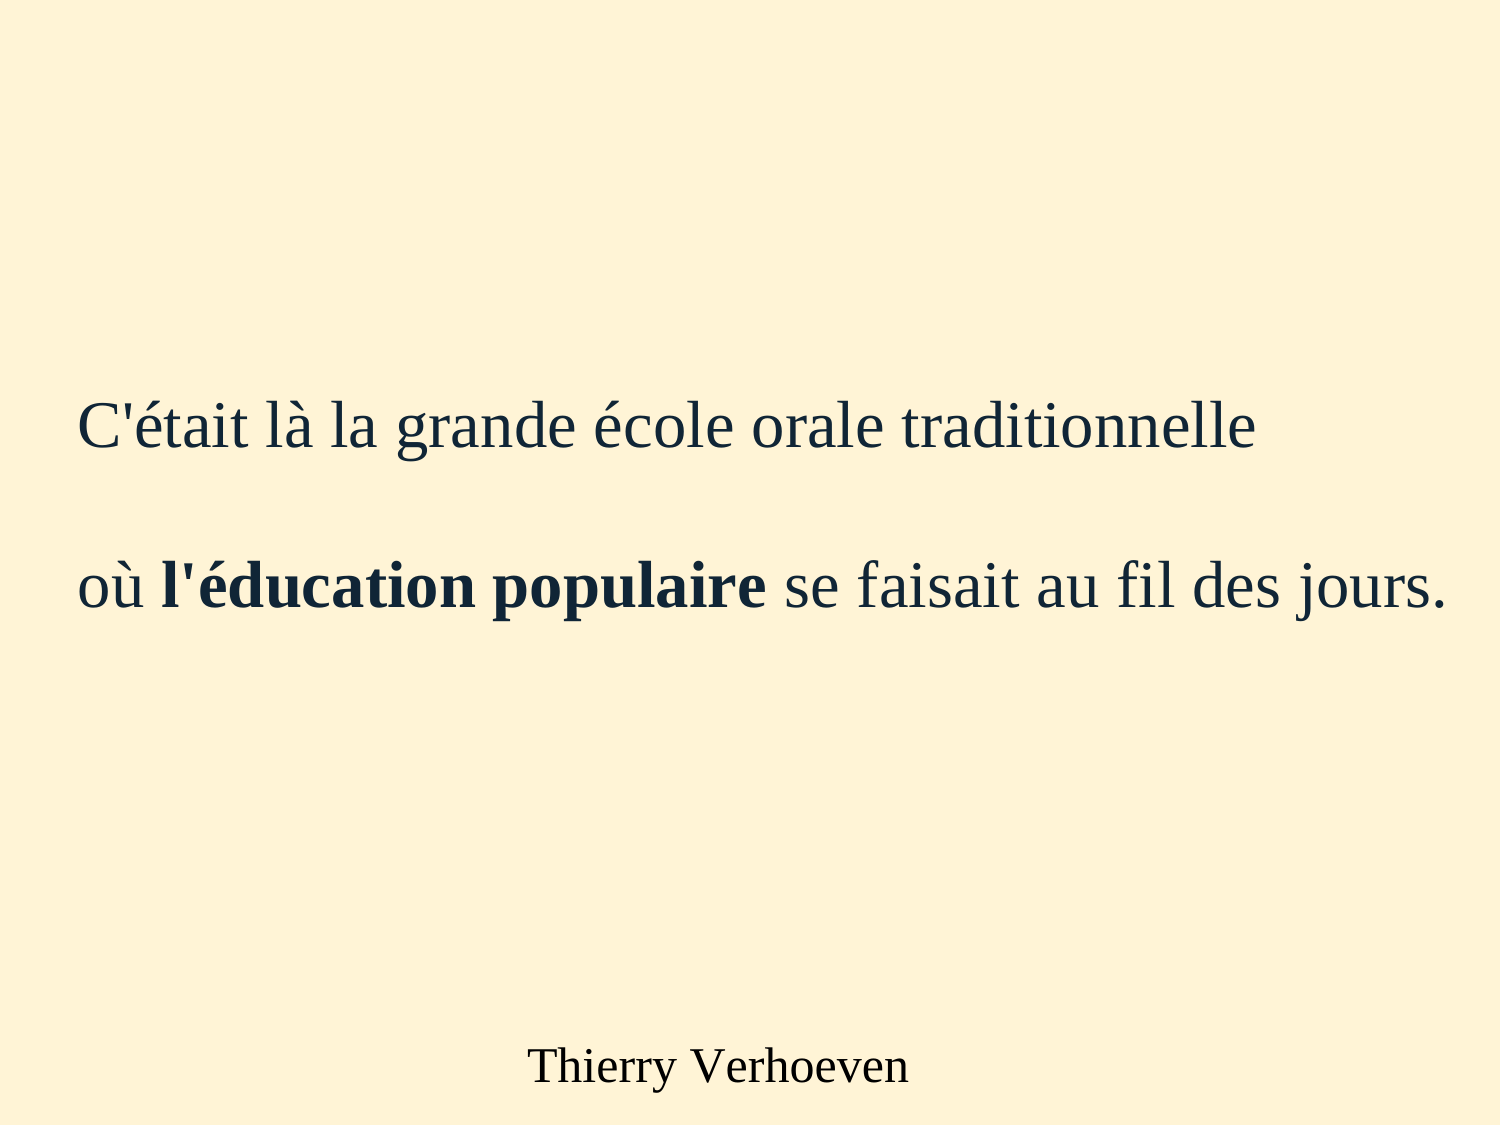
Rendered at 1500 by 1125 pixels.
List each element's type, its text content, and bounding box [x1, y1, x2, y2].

text_box C'était là la grande école orale traditionnelle où l'éducation populaire se faisait au fil des jours. [63, 293, 1465, 709]
